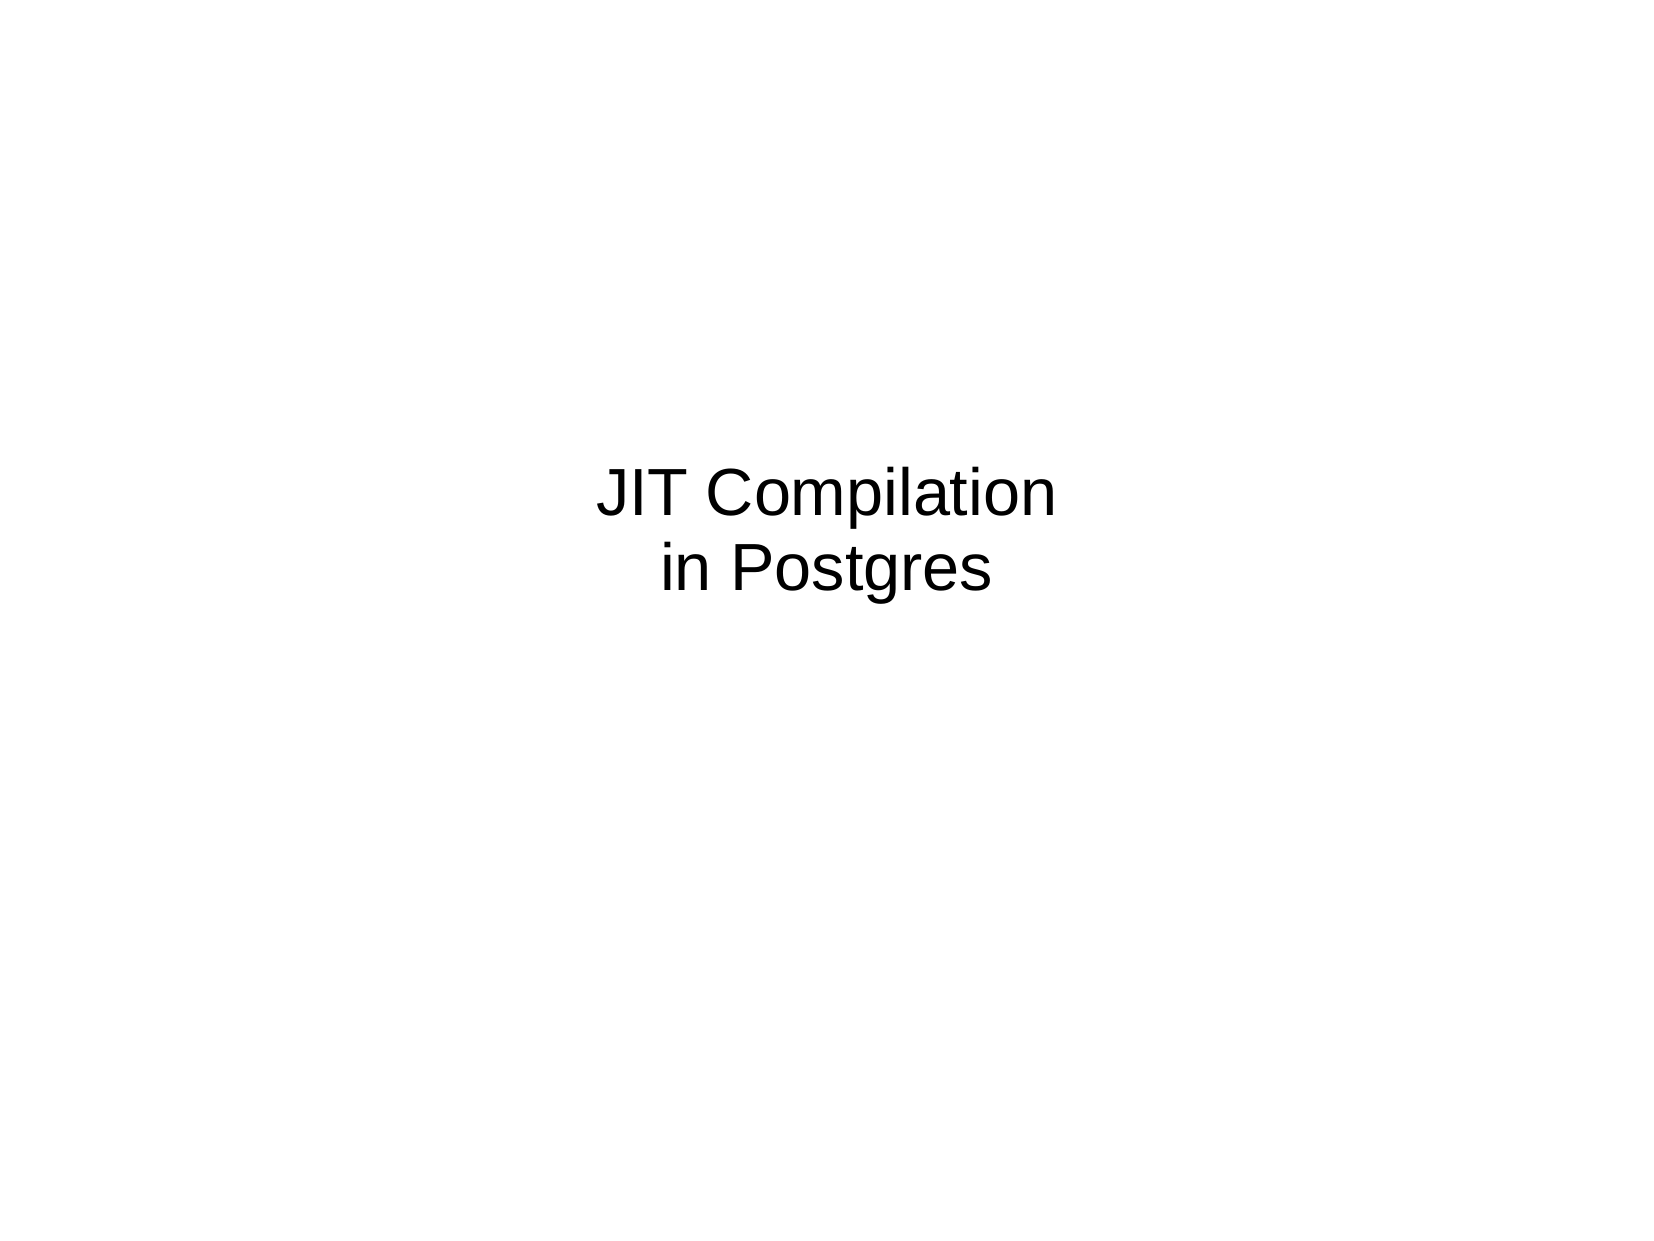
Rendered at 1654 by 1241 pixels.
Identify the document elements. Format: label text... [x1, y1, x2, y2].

text_box JIT Compilation in Postgres [82, 49, 1571, 1010]
